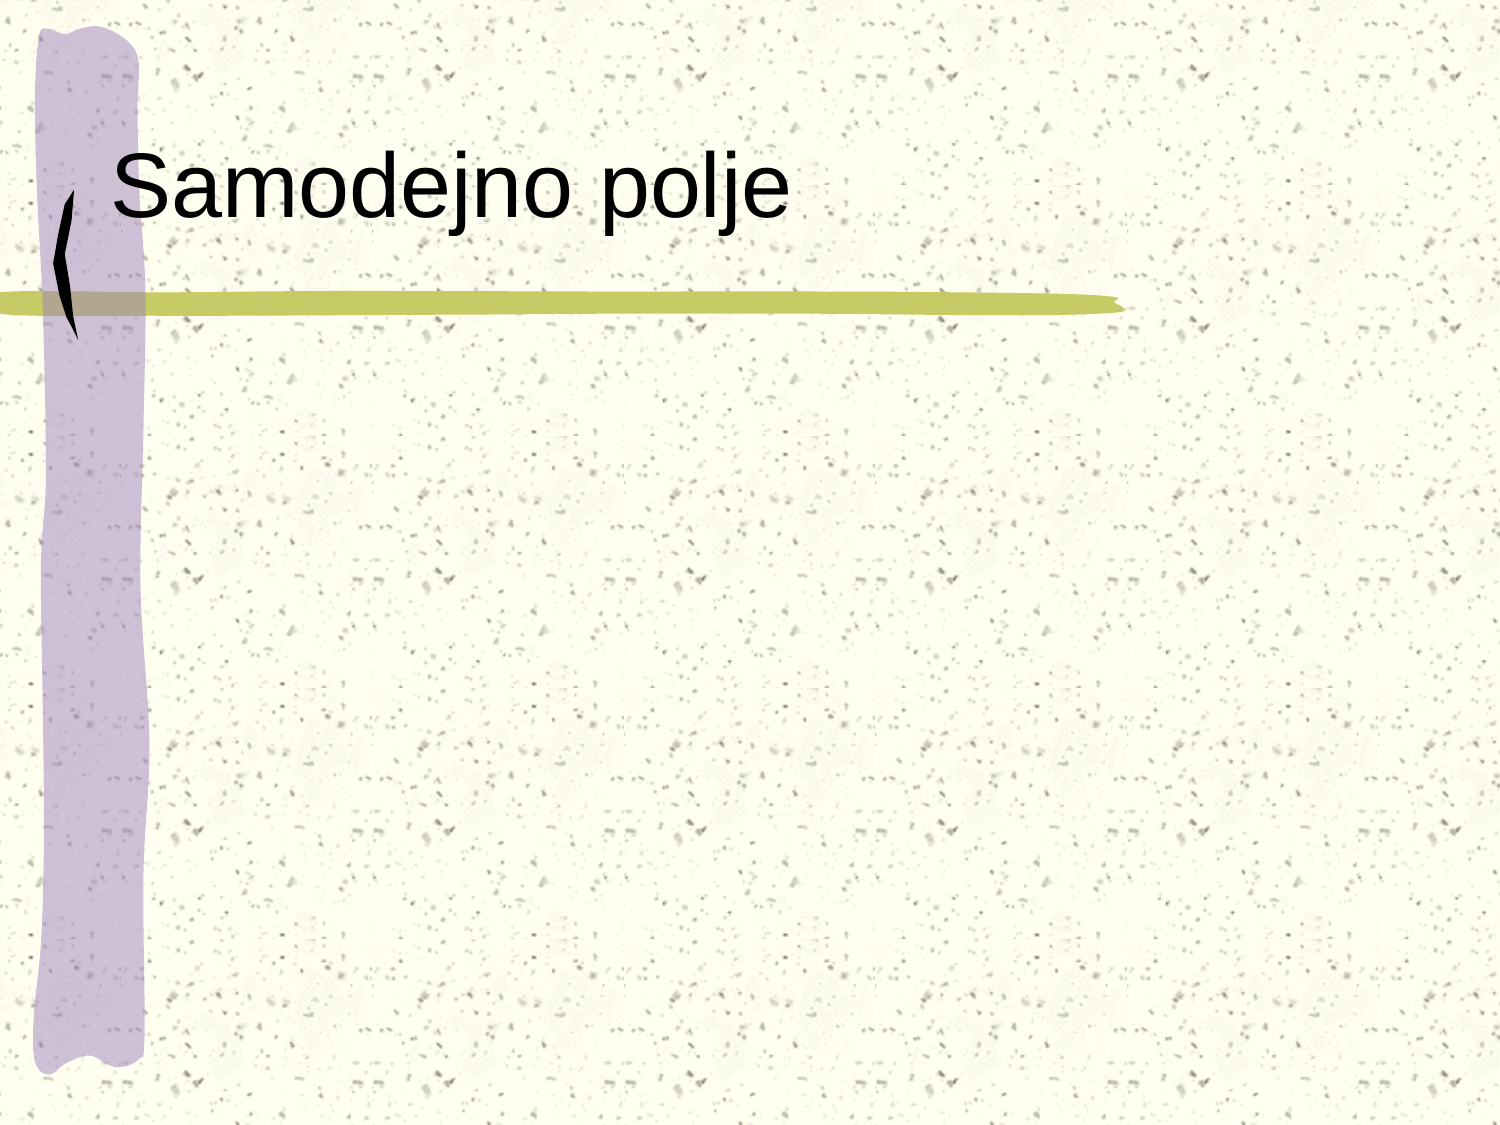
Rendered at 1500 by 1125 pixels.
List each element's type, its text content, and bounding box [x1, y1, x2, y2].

picture [0, 0, 1500, 1125]
title Samodejno polje [110, 93, 1392, 282]
